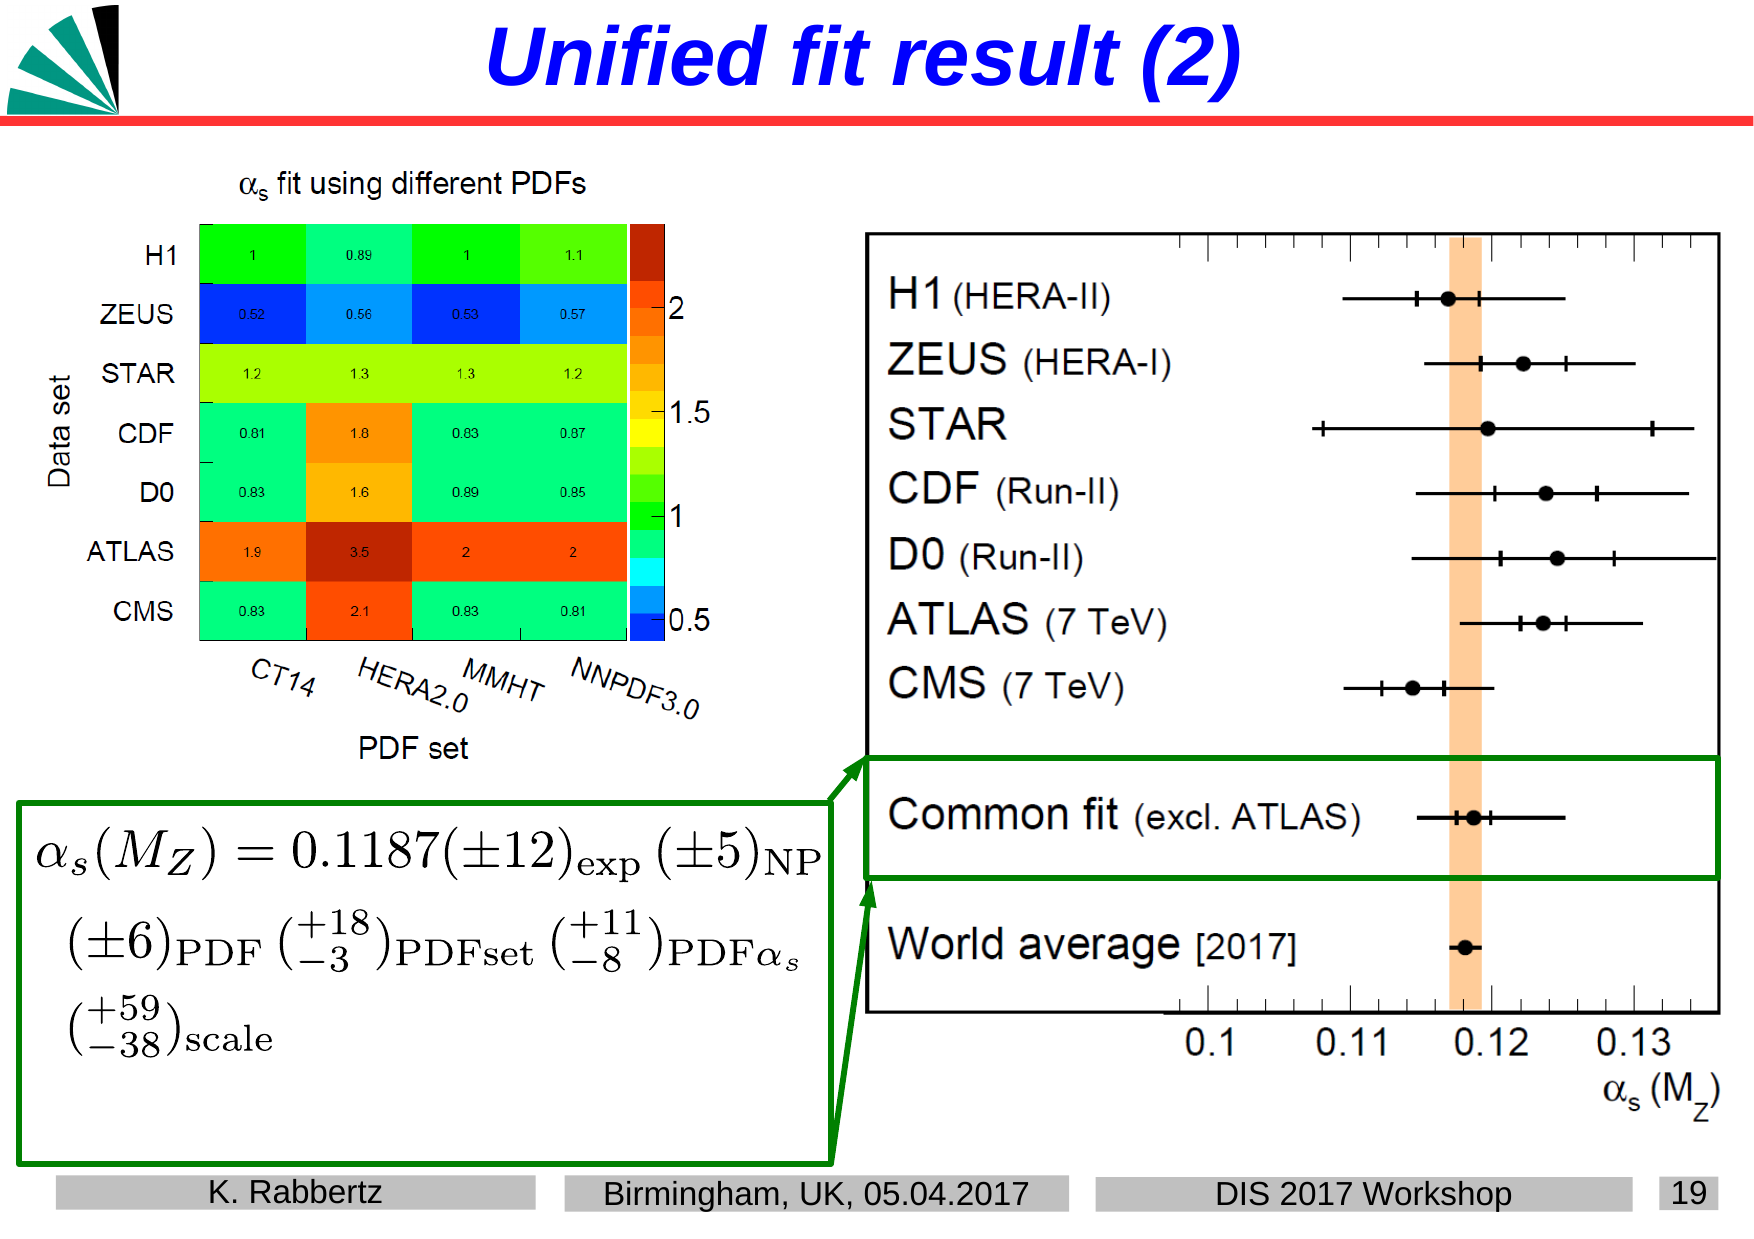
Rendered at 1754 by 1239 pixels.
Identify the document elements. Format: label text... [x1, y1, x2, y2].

text_box [64, 994, 274, 1062]
picture [862, 227, 1731, 1130]
text_box [34, 826, 824, 883]
text_box [64, 909, 801, 976]
picture [7, 5, 119, 116]
title Unified fit result (2) [123, 0, 1606, 114]
picture [39, 155, 712, 773]
text_box [866, 758, 1718, 879]
